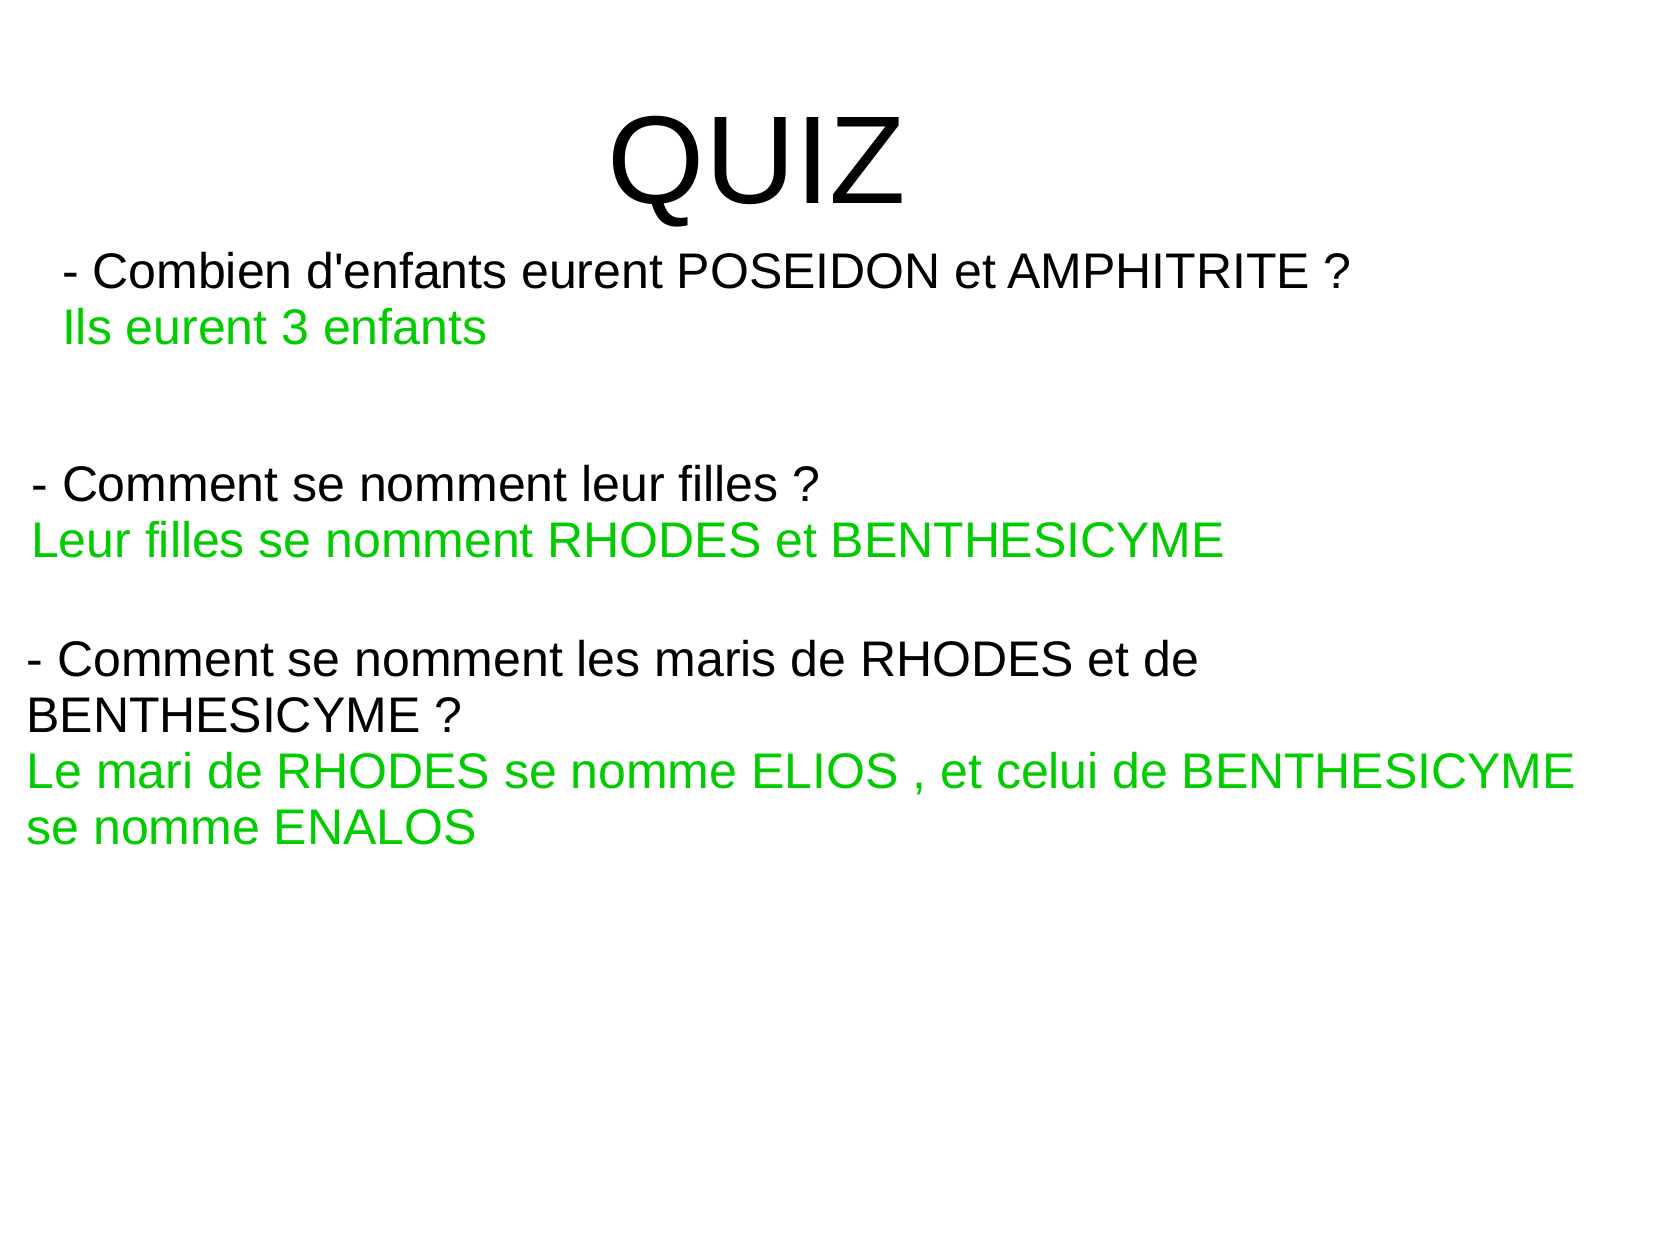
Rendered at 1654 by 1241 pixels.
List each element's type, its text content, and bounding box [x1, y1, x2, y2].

text_box - Comment se nomment leur filles ? Leur filles se nomment RHODES et BENTHESICYME [16, 448, 1241, 624]
text_box - Combien d'enfants eurent POSEIDON et AMPHITRITE ? Ils eurent 3 enfants [47, 236, 1465, 466]
text_box QUIZ [593, 82, 922, 238]
text_box - Comment se nomment les maris de RHODES et de BENTHESICYME ? Le mari de RHODES se nomme ELIOS , et celui de BENTHESICYME se nomme ENALOS [11, 624, 1642, 863]
